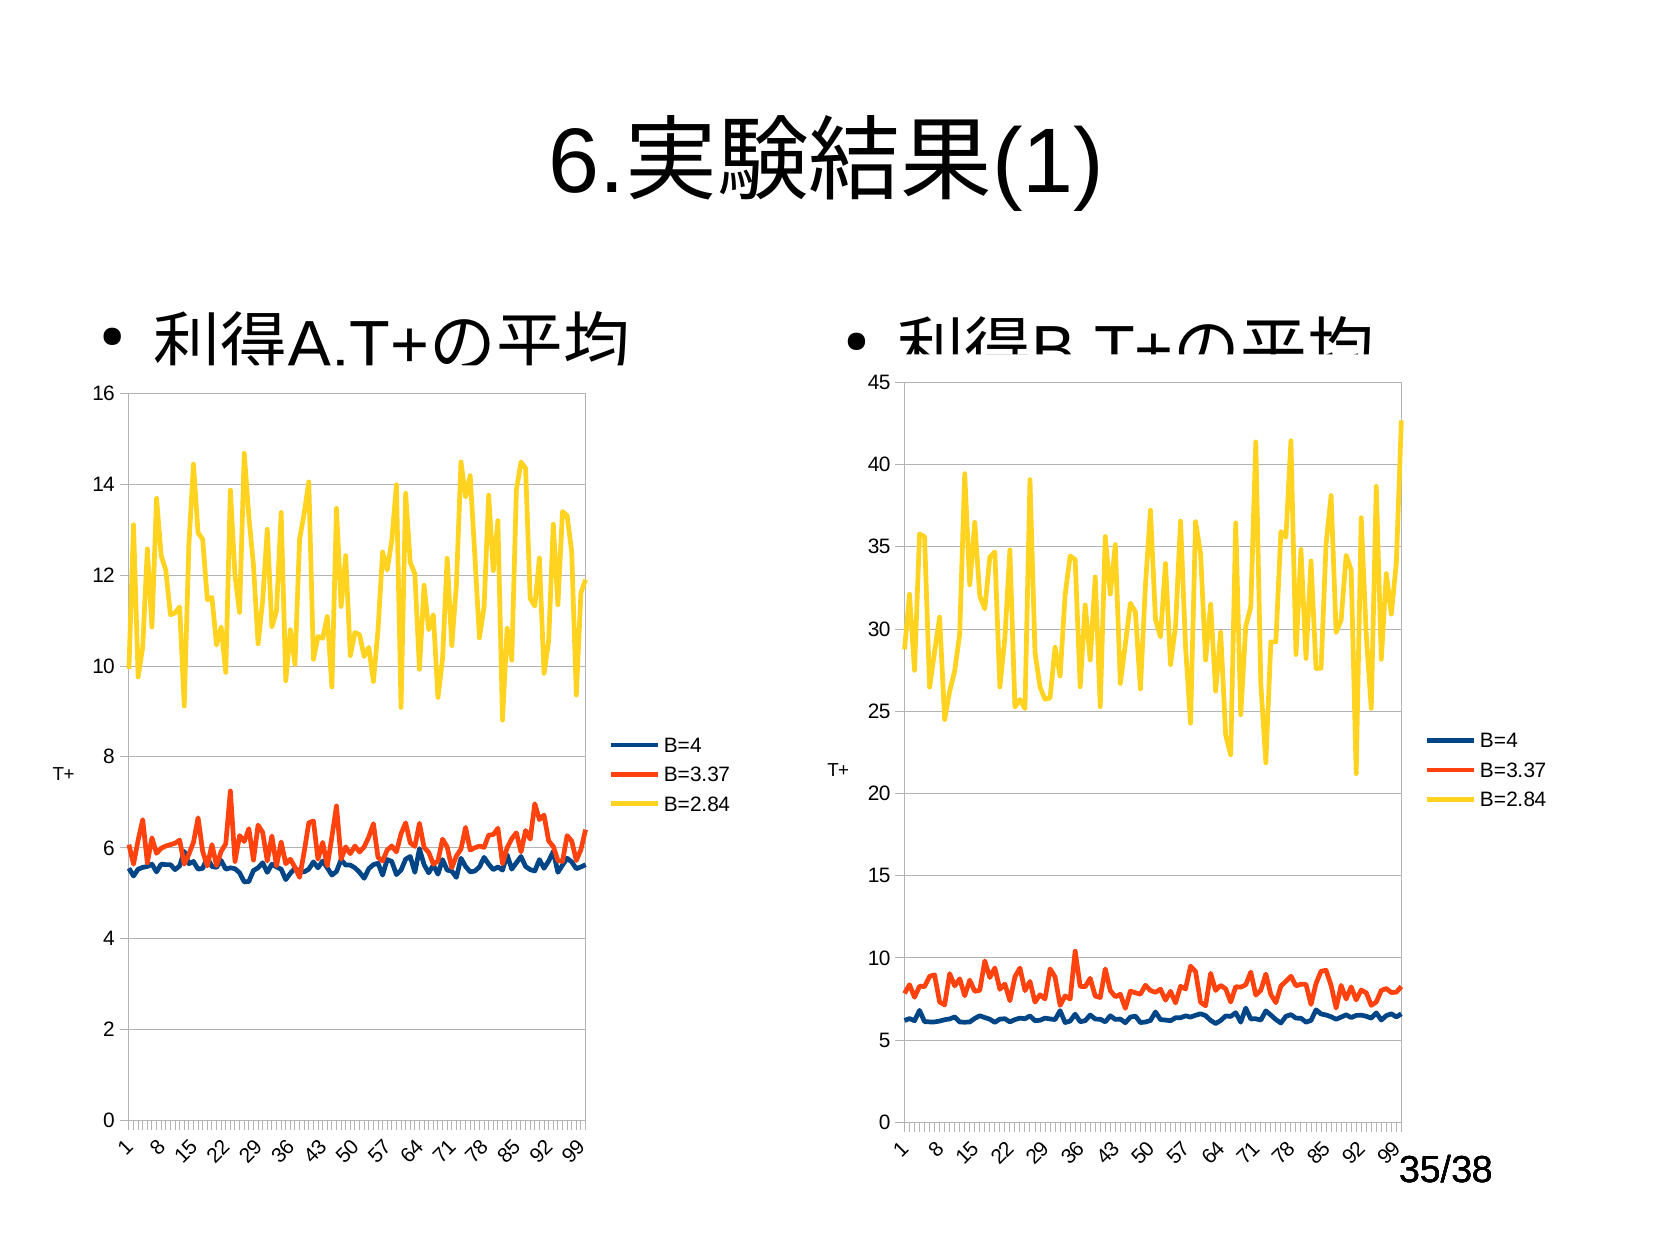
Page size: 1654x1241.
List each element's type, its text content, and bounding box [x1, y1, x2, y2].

text_box <番号>/38 [1413, 1140, 1608, 1211]
list 利得A,T+の平均 [82, 290, 809, 1109]
chart [797, 354, 1565, 1186]
chart [22, 365, 749, 1184]
list 利得B,T+の平均 [826, 295, 1553, 354]
title 6.実験結果(1) [82, 49, 1571, 257]
